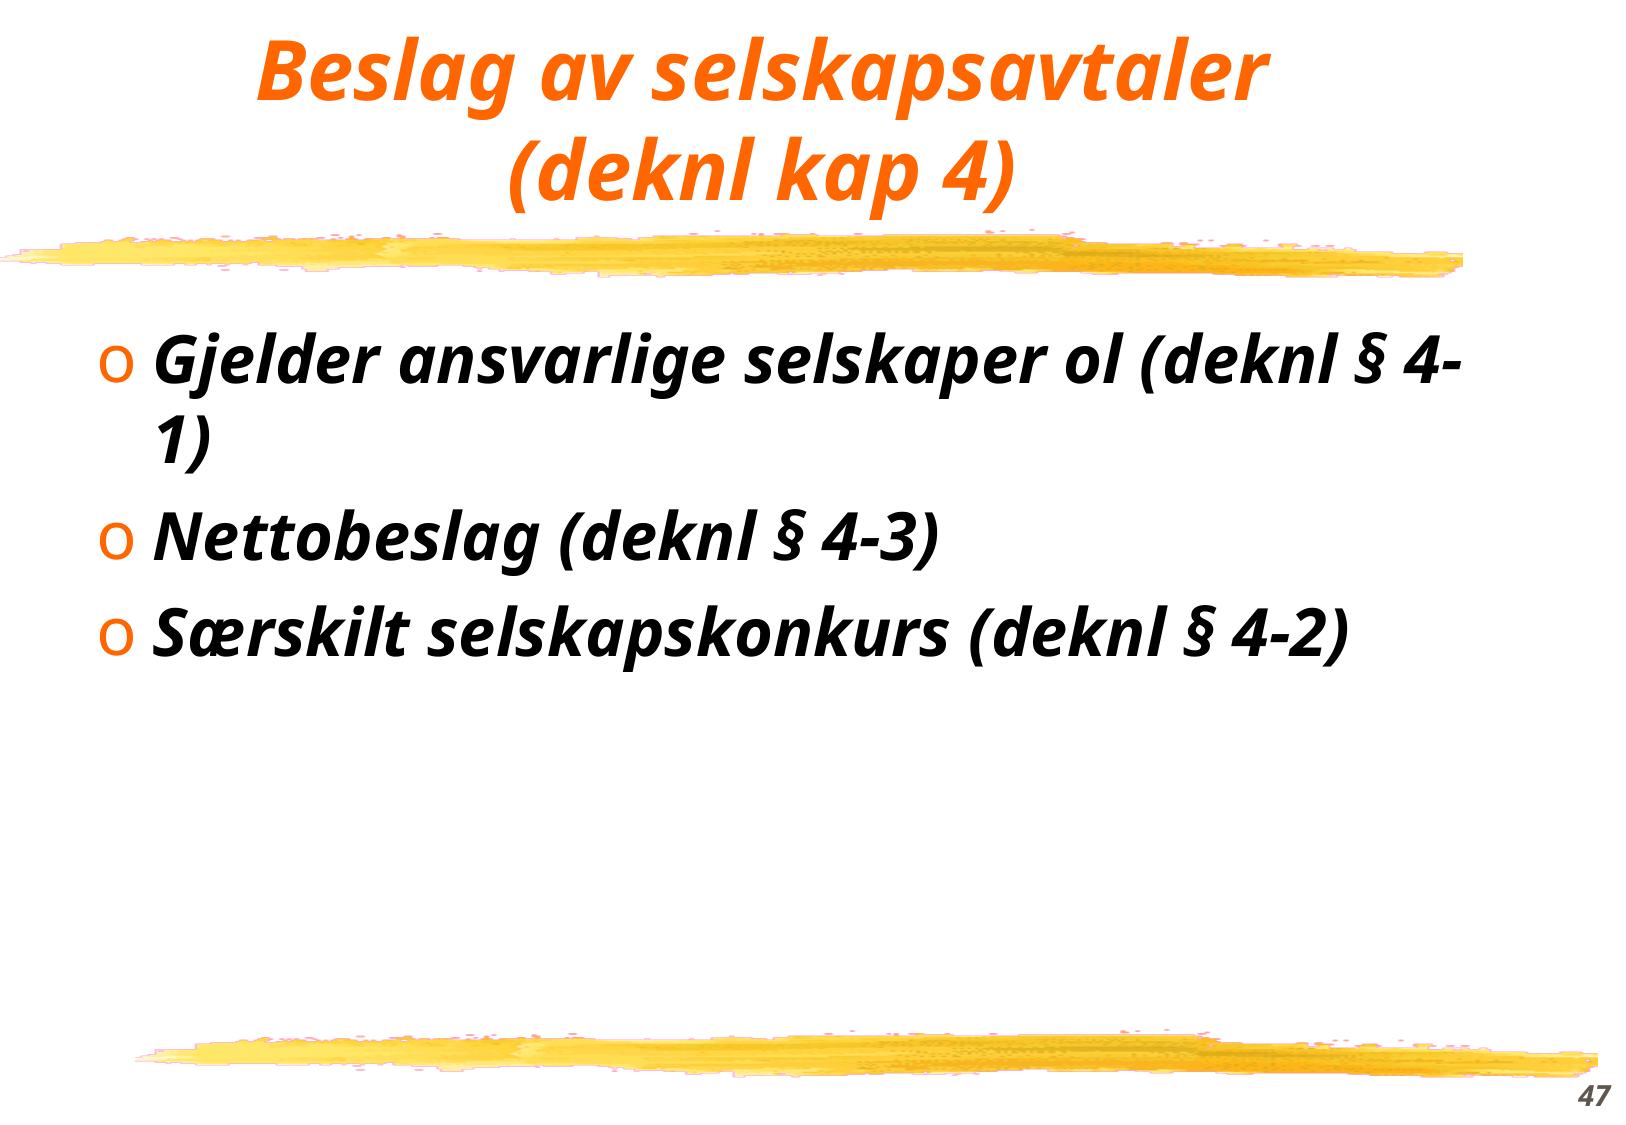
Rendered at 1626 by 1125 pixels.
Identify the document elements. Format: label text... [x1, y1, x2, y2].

title Beslag av selskapsavtaler (deknl kap 4) [72, 9, 1454, 225]
text_box <number> [1516, 1050, 1626, 1125]
picture [0, 224, 1463, 288]
list Gjelder ansvarlige selskaper ol (deknl § 4-1) Nettobeslag (deknl § 4-3) Særskilt selskapskonkurs (deknl § 4-2) [81, 309, 1535, 1001]
picture [135, 1024, 1598, 1088]
